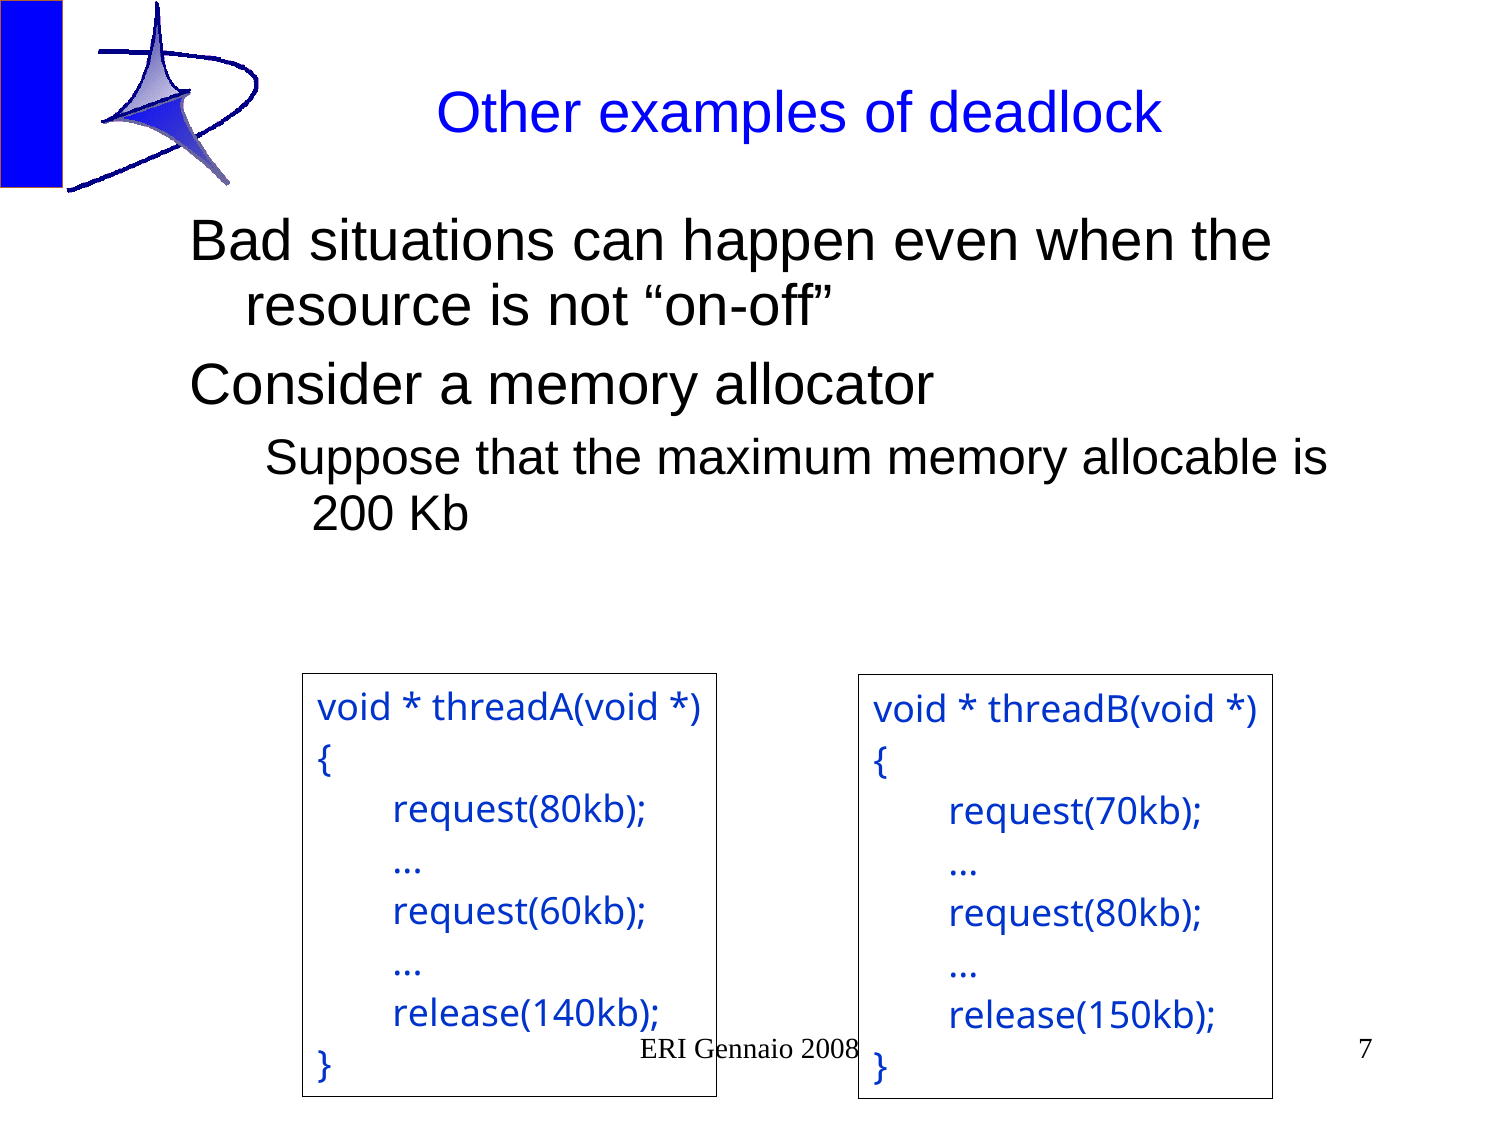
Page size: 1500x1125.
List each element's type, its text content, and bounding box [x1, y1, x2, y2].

text_box void * threadA(void *)‏ { request(80kb); ... request(60kb); ... release(140kb); } [302, 673, 717, 1097]
text_box void * threadB(void *)‏ { request(70kb); ... request(80kb); ... release(150kb); } [858, 674, 1273, 1099]
title Other examples of deadlock [174, 61, 1425, 164]
picture [62, 0, 263, 197]
list Bad situations can happen even when the resource is not “on-off” Consider a memory allocator Suppose that the maximum memory allocable is 200 Kb [174, 200, 1425, 576]
